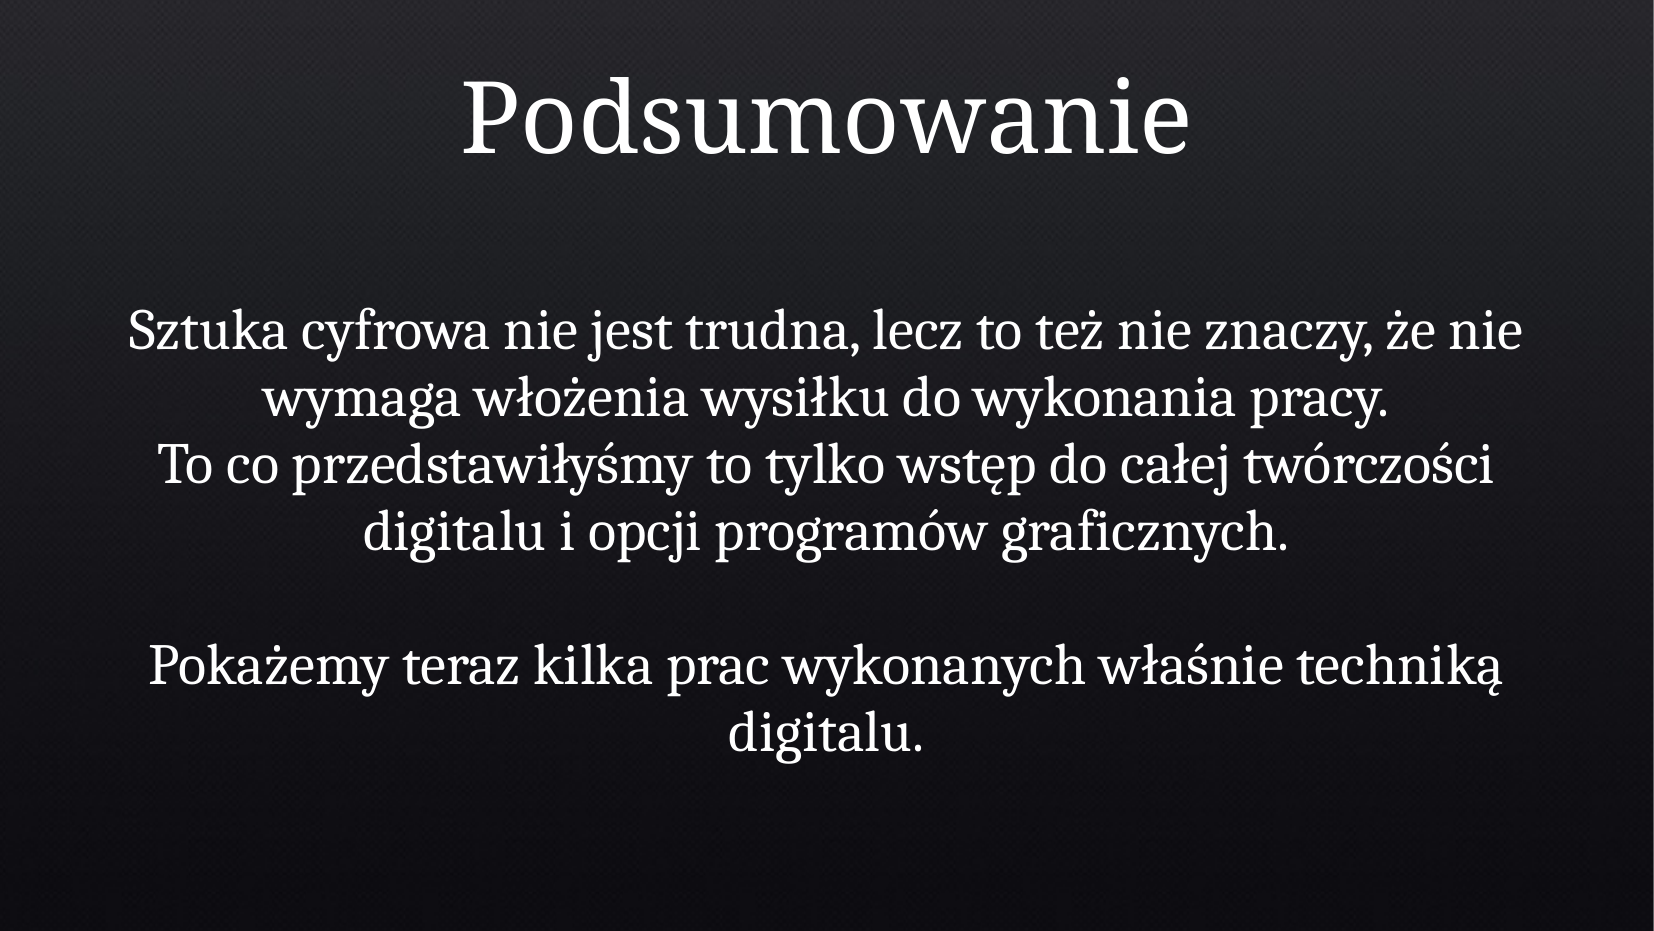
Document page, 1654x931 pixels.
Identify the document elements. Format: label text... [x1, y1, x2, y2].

picture [0, 0, 1654, 931]
subtitle Sztuka cyfrowa nie jest trudna, lecz to też nie znaczy, że nie wymaga włożenia wysiłku do wykonania pracy. To co przedstawiłyśmy to tylko wstęp do całej twórczości digitalu i opcji programów graficznych. Pokażemy teraz kilka prac wykonanych właśnie techniką digitalu. [82, 189, 1571, 873]
title Podsumowanie [82, 37, 1571, 189]
